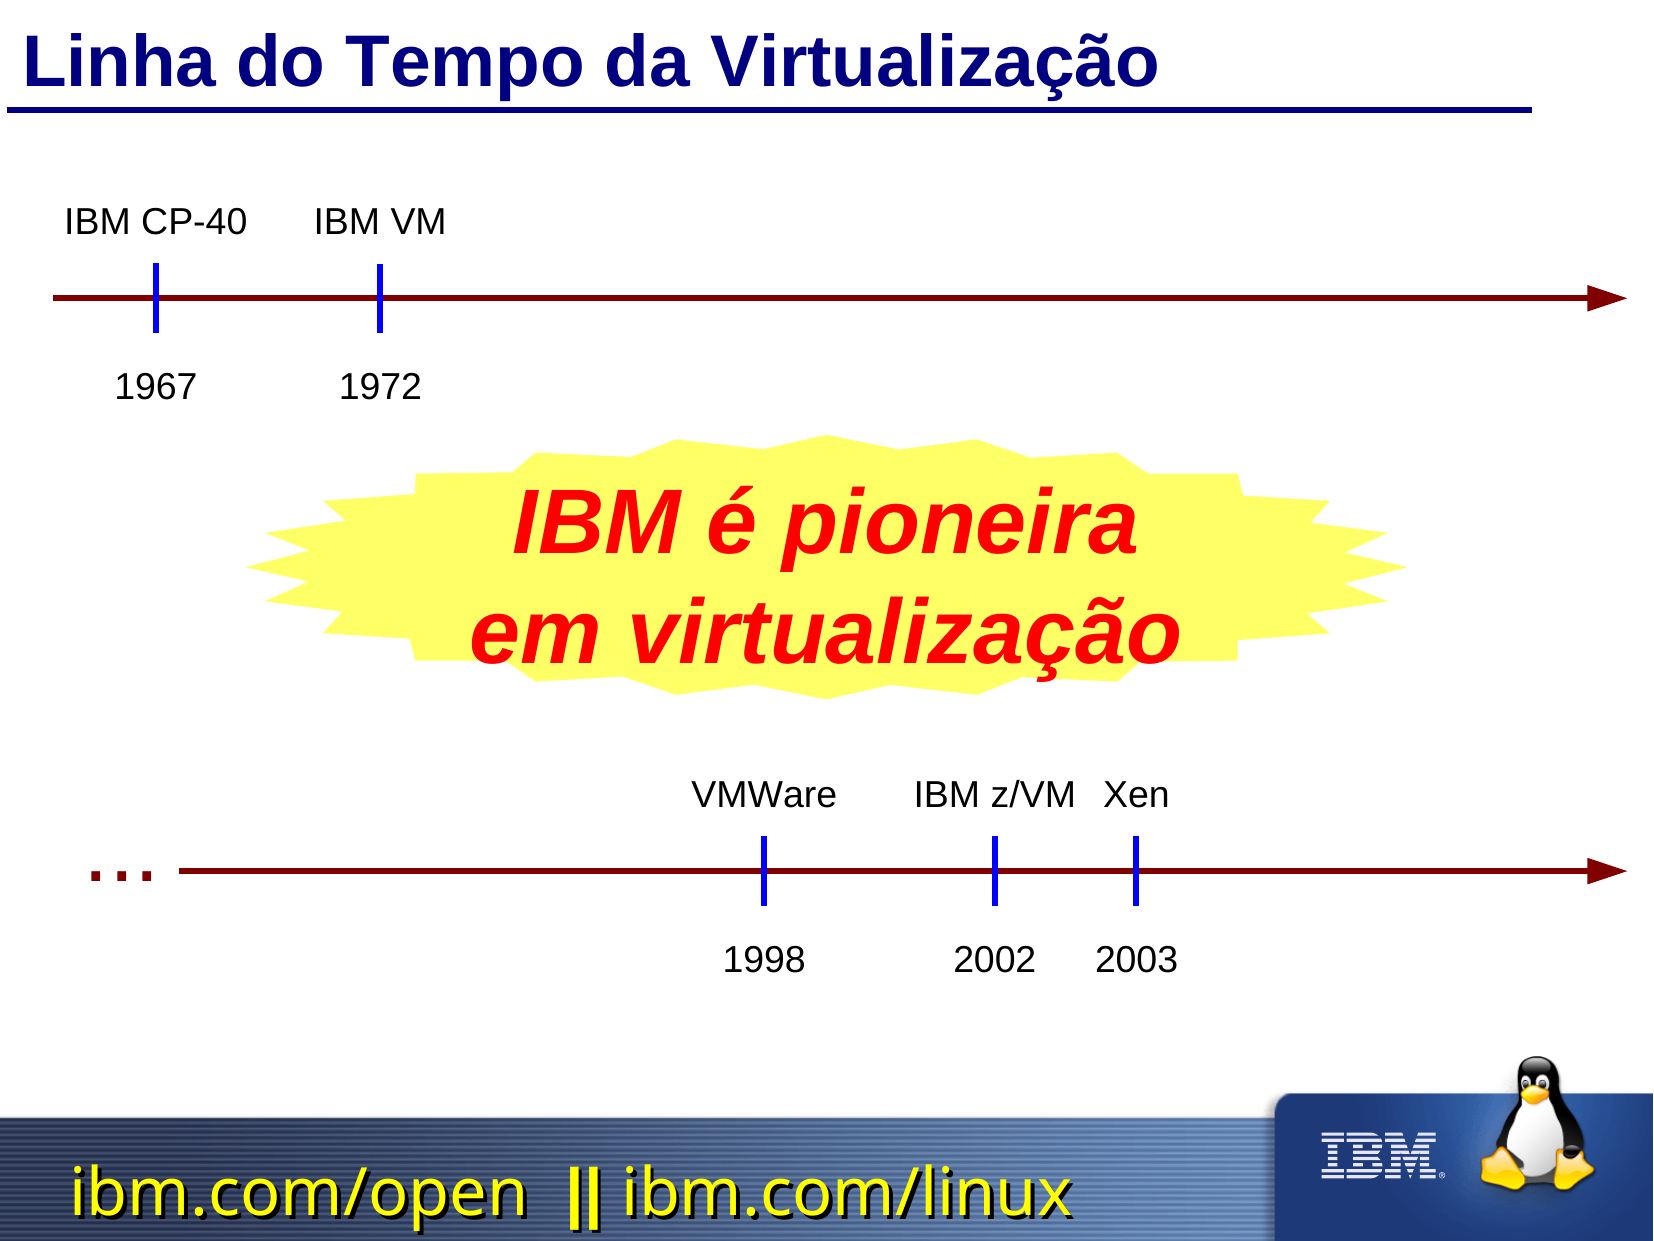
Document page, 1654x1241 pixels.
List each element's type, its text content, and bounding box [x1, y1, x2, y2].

text_box 2002 [953, 936, 1037, 979]
text_box Xen [1103, 772, 1170, 815]
text_box [245, 473, 440, 661]
text_box [519, 434, 1137, 466]
text_box IBM z/VM [913, 772, 1077, 815]
text_box 1972 [338, 363, 422, 407]
text_box 1998 [722, 936, 806, 979]
text_box IBM VM [313, 199, 448, 242]
text_box [1213, 473, 1408, 661]
text_box VMWare [691, 772, 838, 815]
text_box 1967 [114, 363, 198, 407]
text_box ... [83, 790, 161, 894]
picture [0, 1055, 1653, 1241]
text_box [632, 680, 1015, 700]
text_box IBM é pioneira em virtualização [440, 466, 1213, 680]
text_box 2003 [1094, 936, 1178, 979]
text_box Linha do Tempo da Virtualização [22, 15, 1653, 127]
text_box IBM CP-40 [64, 199, 248, 242]
